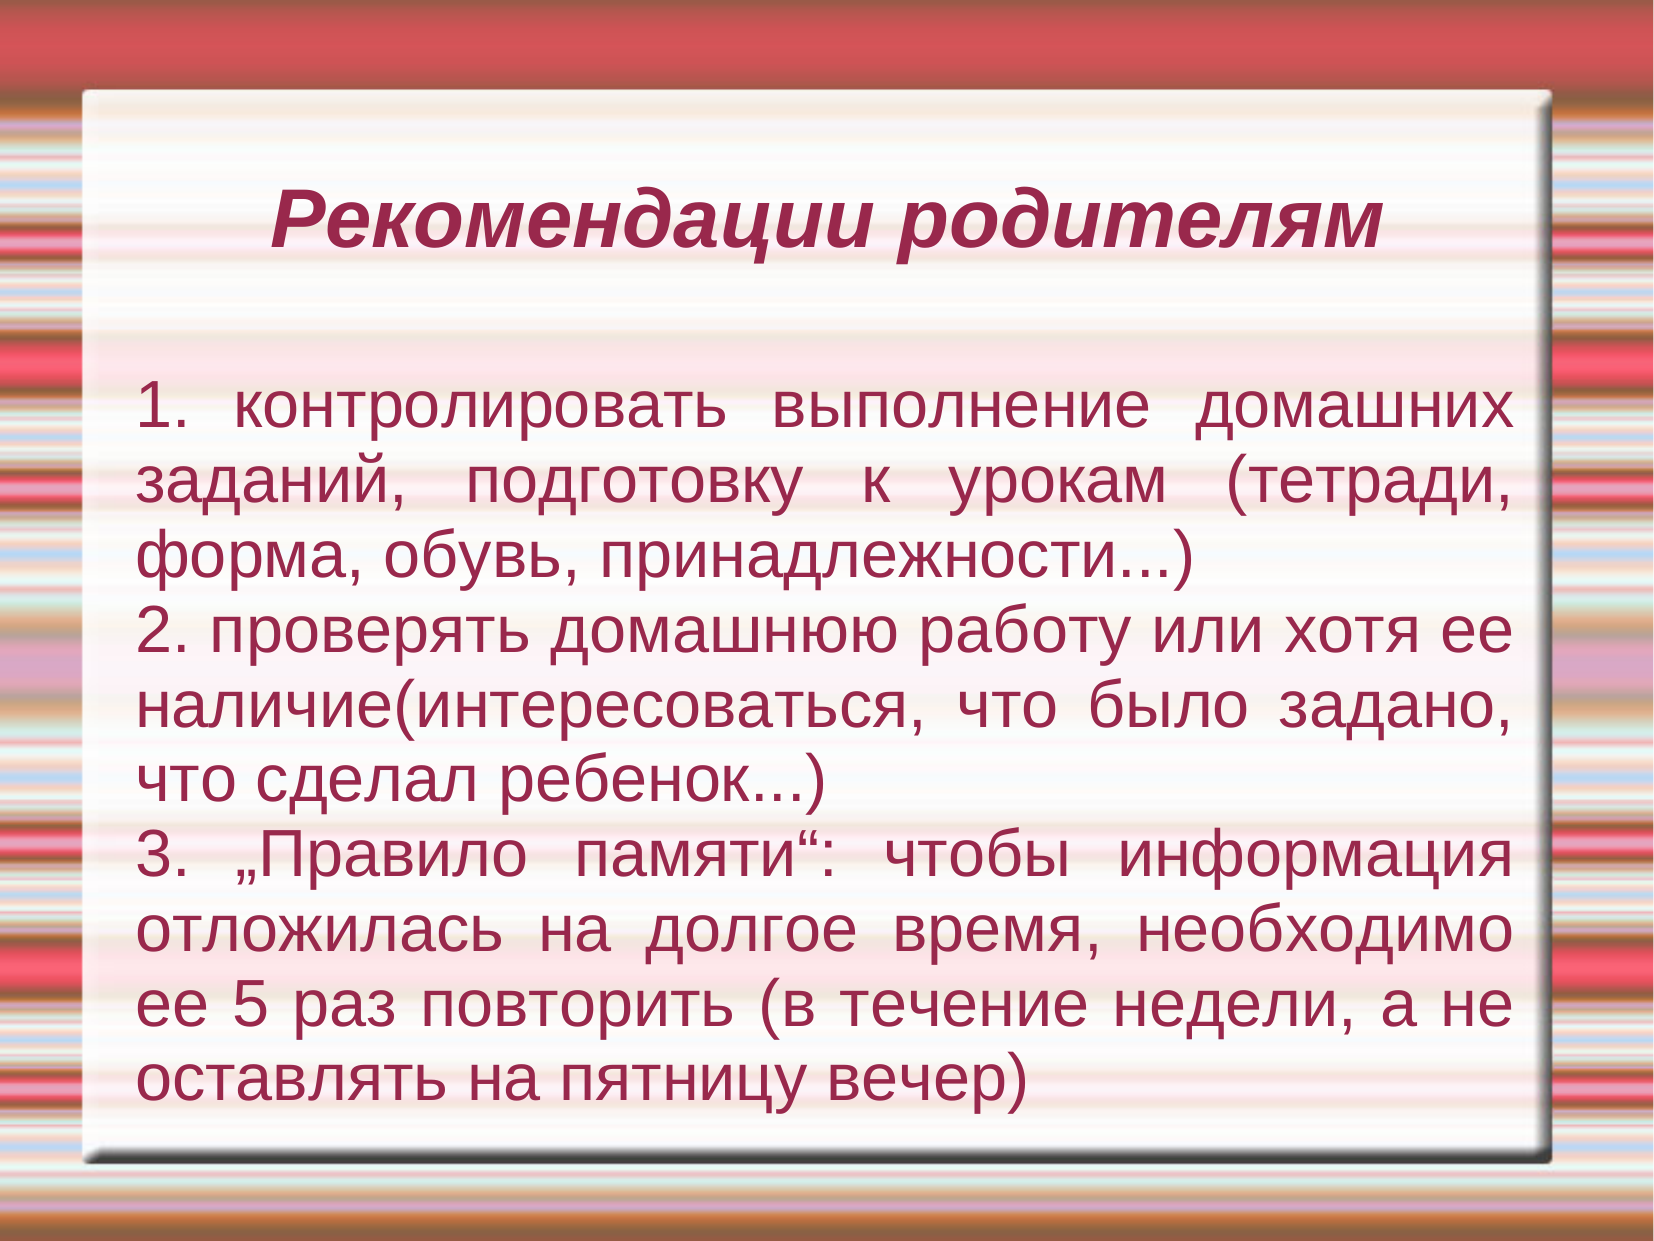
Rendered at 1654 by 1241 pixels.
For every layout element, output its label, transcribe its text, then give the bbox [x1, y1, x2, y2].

title Рекомендации родителям [121, 122, 1534, 315]
picture [0, 0, 1654, 1241]
subtitle 1. контролировать выполнение домашних заданий, подготовку к урокам (тетради, форма, обувь, принадлежности...) 2. проверять домашнюю работу или хотя ее наличие(интересоваться, что было задано, что сделал ребенок...) 3. „Правило памяти“: чтобы информация отложилась на долгое время, необходимо ее 5 раз повторить (в течение недели, а не оставлять на пятницу вечер) [134, 358, 1516, 1125]
